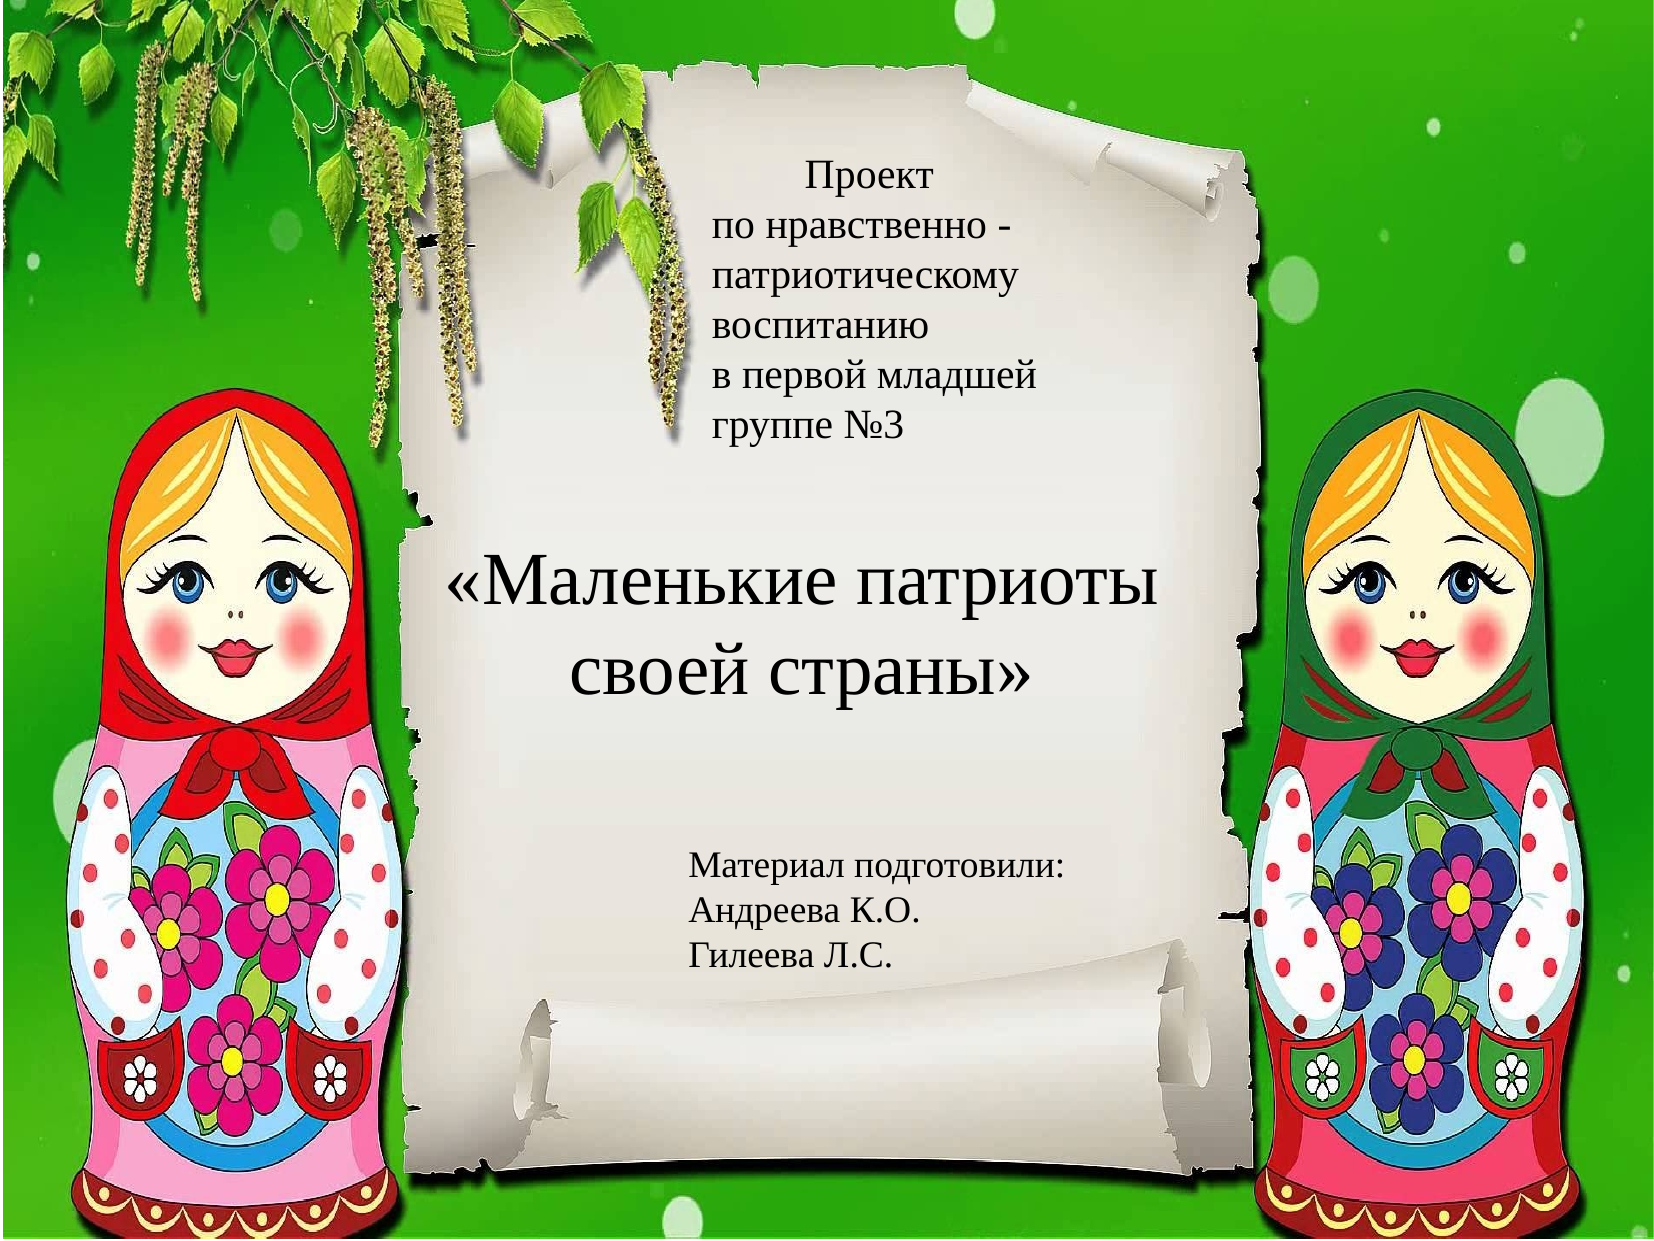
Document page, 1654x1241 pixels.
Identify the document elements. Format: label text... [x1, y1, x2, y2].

picture [3, 0, 1654, 1239]
text_box Проект по нравственно -патриотическому воспитанию в первой младшей группе №3 [696, 139, 1087, 458]
text_box Материал подготовили: Андреева К.О. Гилеева Л.С. [673, 832, 1187, 985]
text_box «Маленькие патриоты своей страны» [418, 521, 1186, 719]
